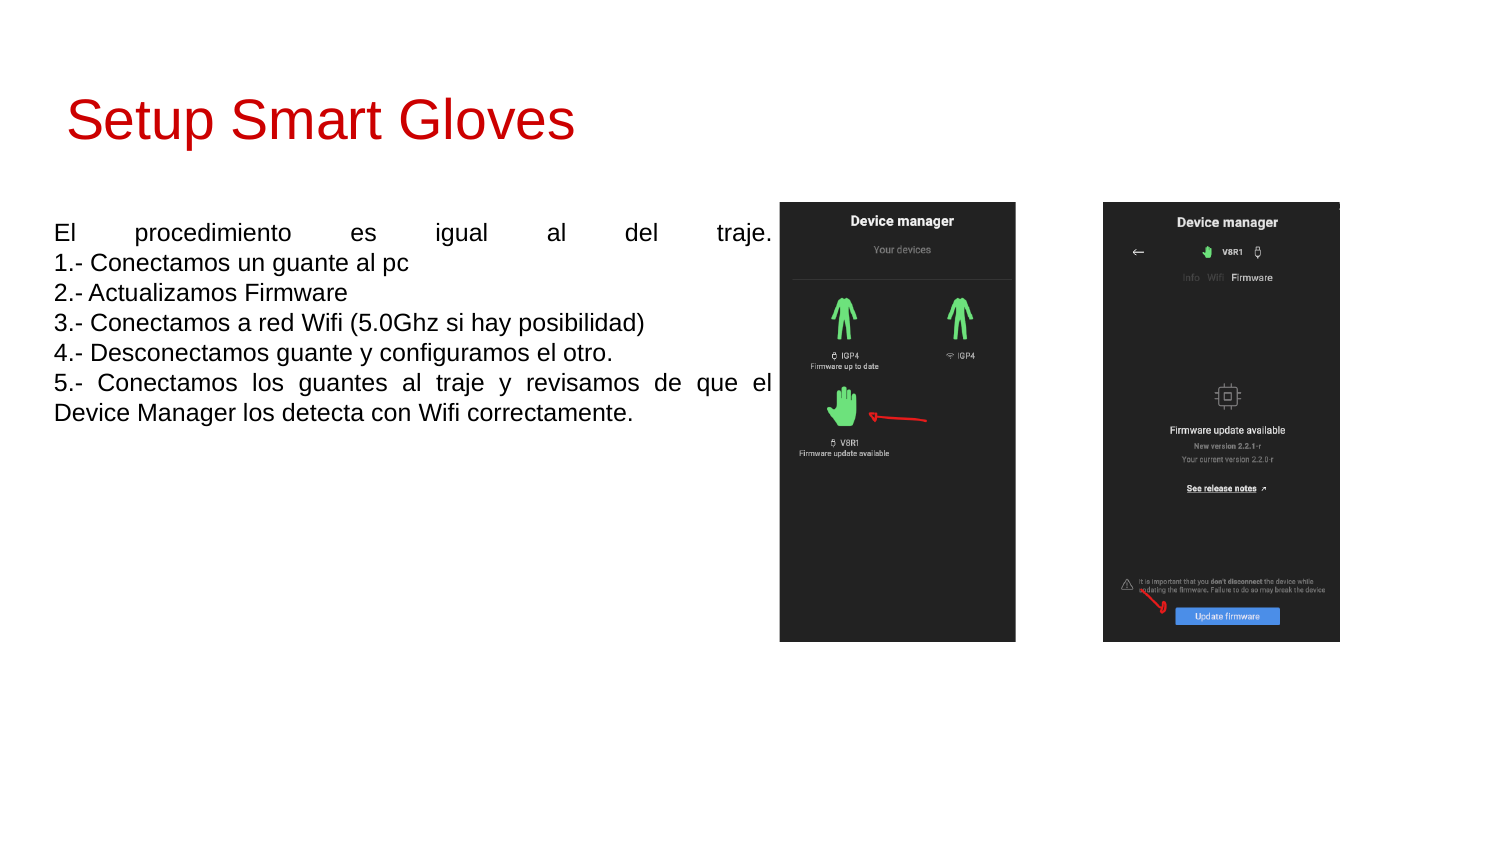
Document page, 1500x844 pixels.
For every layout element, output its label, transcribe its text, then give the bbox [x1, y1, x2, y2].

text_box El procedimiento es igual al del traje. 1.- Conectamos un guante al pc 2.- Actualizamos Firmware 3.- Conectamos a red Wifi (5.0Ghz si hay posibilidad) 4.- Desconectamos guante y configuramos el otro. 5.- Conectamos los guantes al traje y revisamos de que el Device Manager los detecta con Wifi correctamente. [39, 201, 789, 442]
title Setup Smart Gloves [51, 72, 1449, 167]
picture [779, 202, 1016, 642]
picture [1103, 202, 1340, 642]
